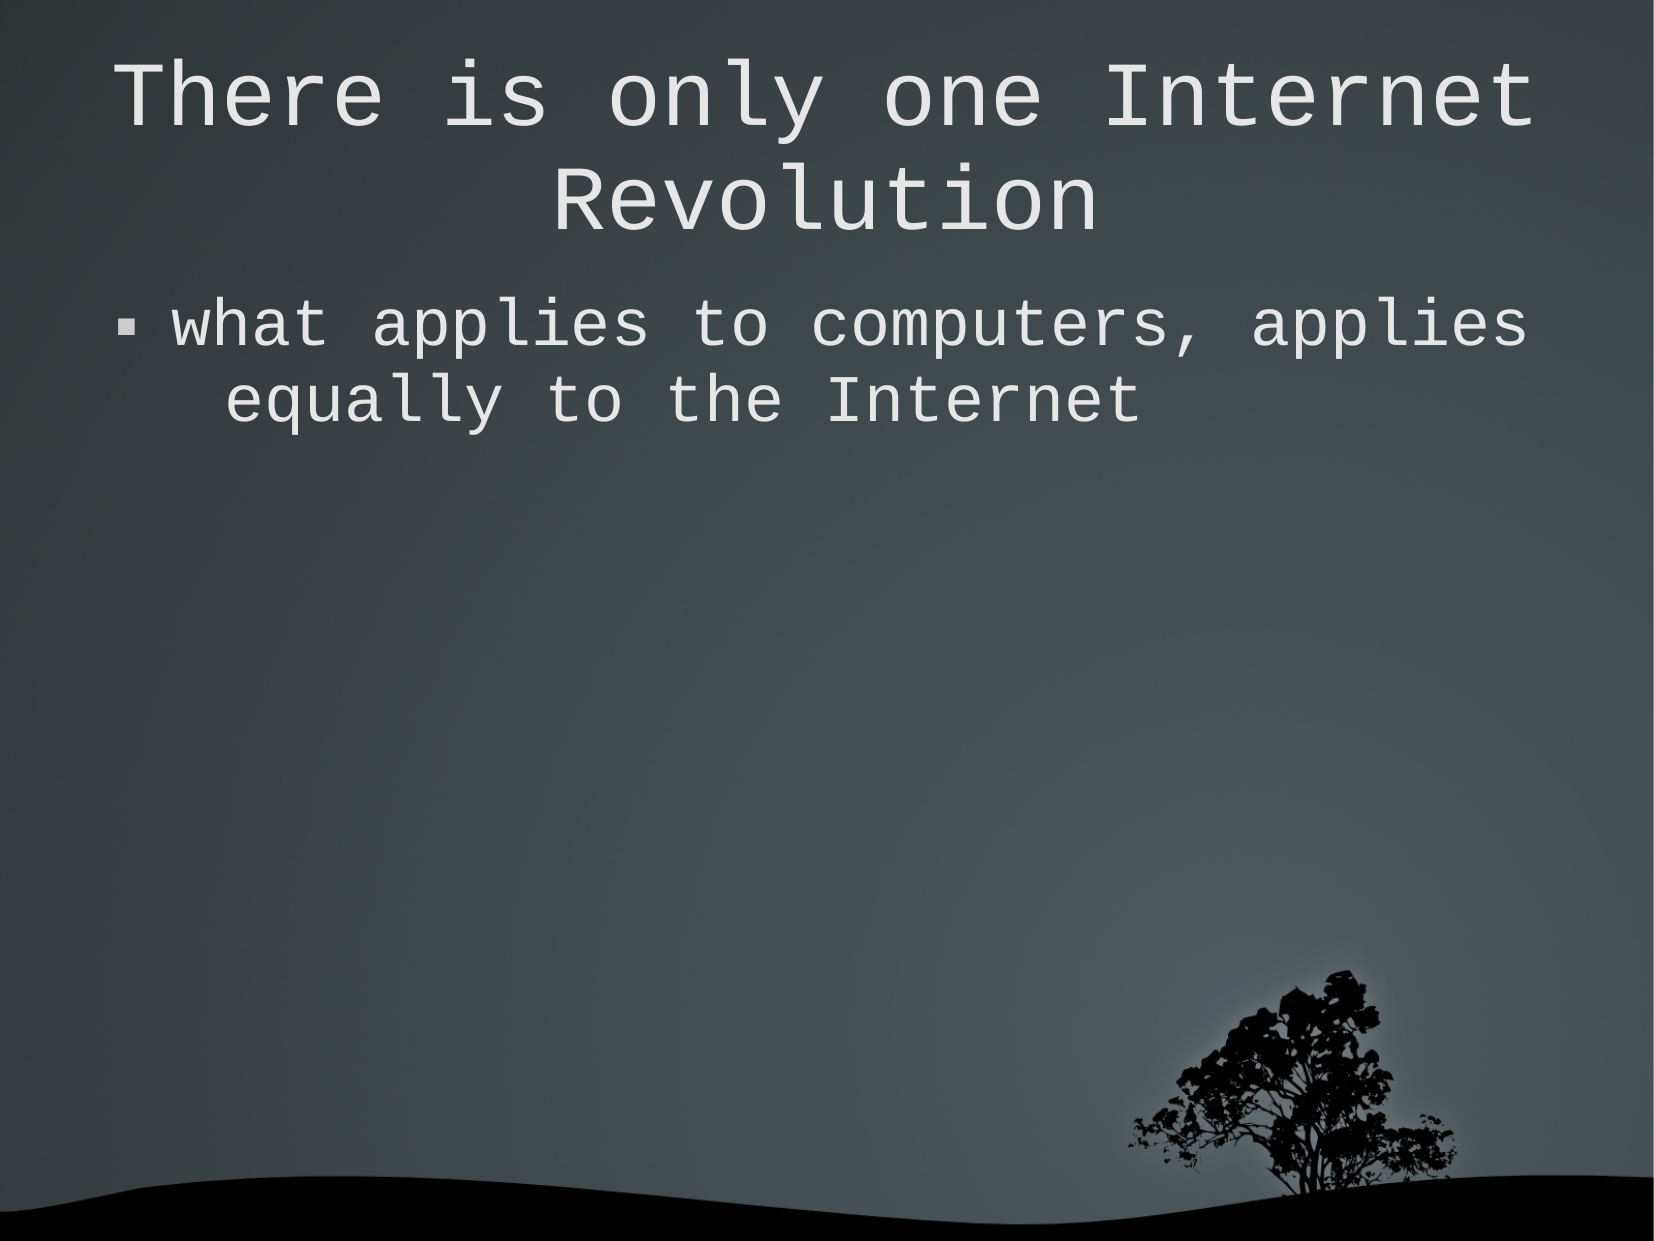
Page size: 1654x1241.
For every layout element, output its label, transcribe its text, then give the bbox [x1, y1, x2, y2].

picture [0, 0, 1654, 1241]
title There is only one Internet Revolution [82, 48, 1571, 258]
list what applies to computers, applies equally to the Internet [82, 290, 1571, 1094]
